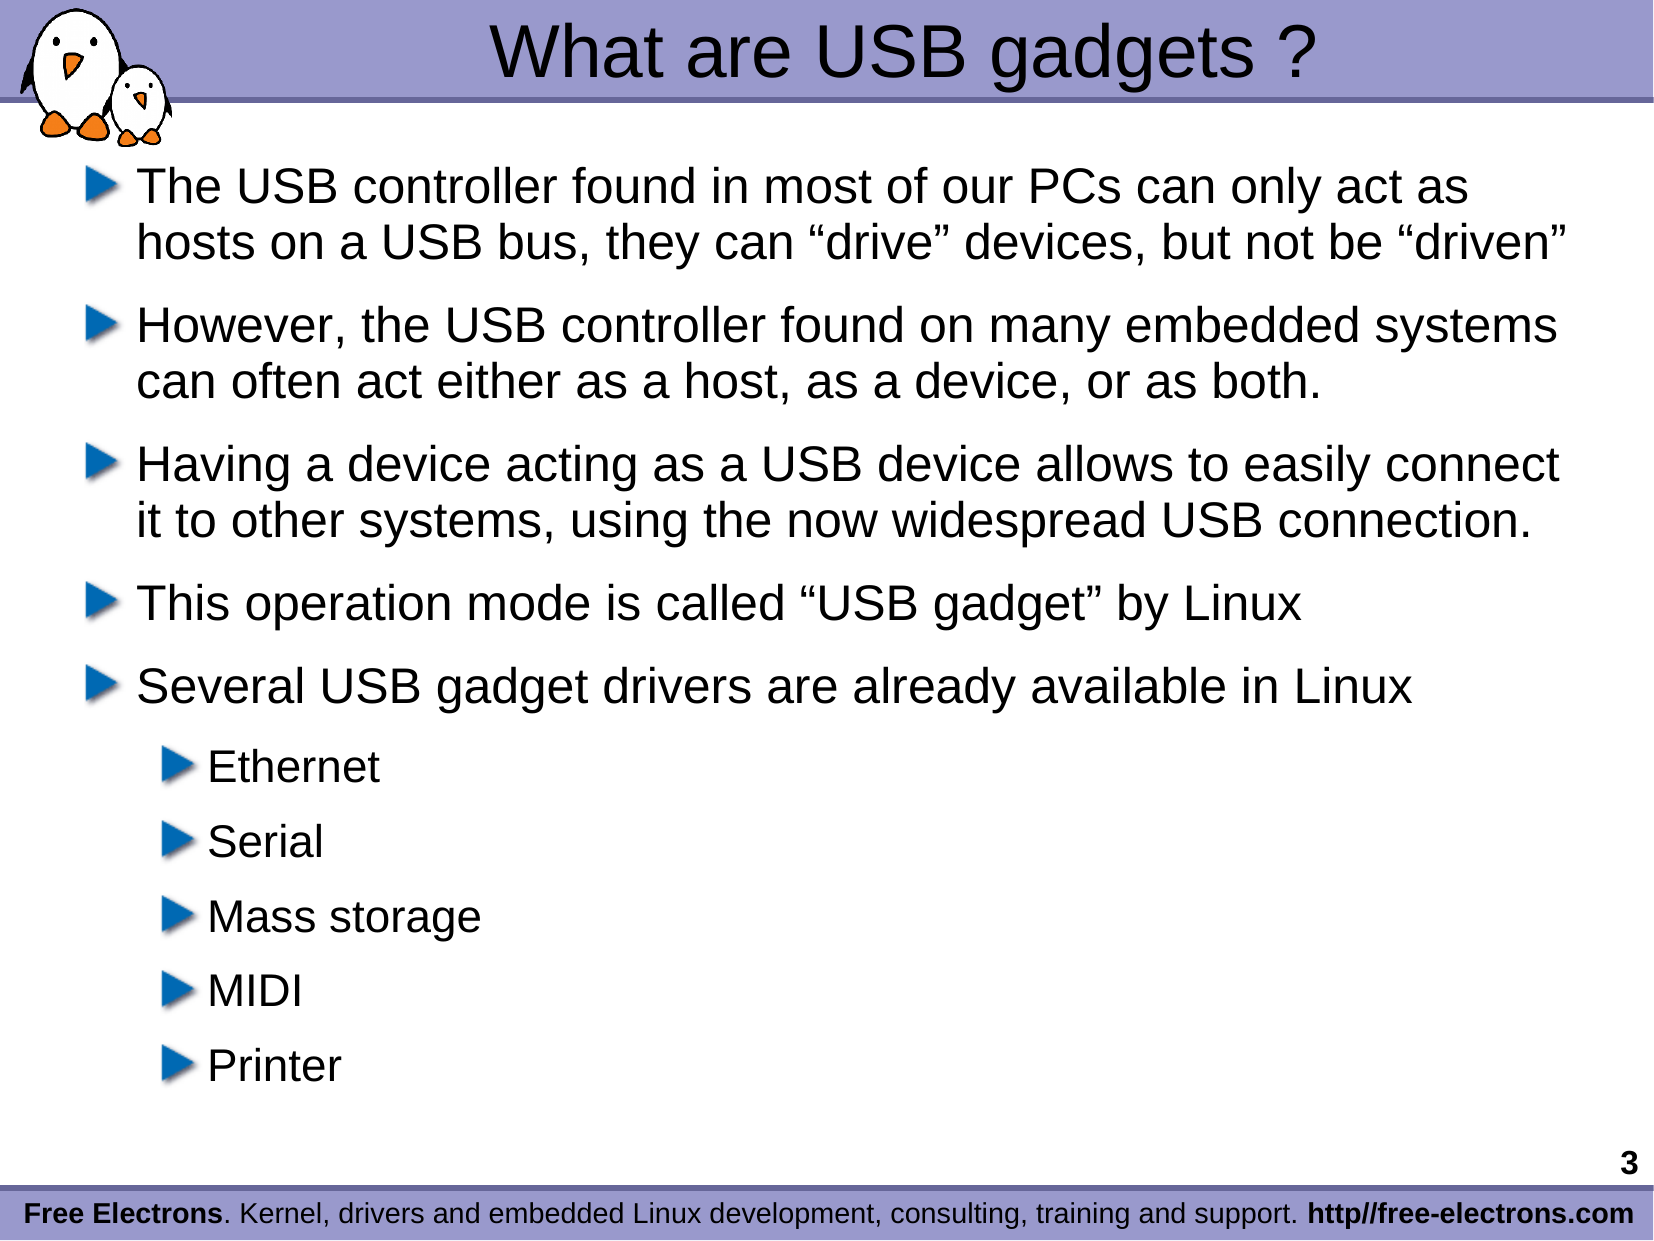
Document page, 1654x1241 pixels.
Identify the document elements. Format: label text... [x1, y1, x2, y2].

picture [20, 8, 172, 147]
list The USB controller found in most of our PCs can only act as hosts on a USB bus, they can “drive” devices, but not be “driven” However, the USB controller found on many embedded systems can often act either as a host, as a device, or as both. Having a device acting as a USB device allows to easily connect it to other systems, using the now widespread USB connection. This operation mode is called “USB gadget” by Linux Several USB gadget drivers are already available in Linux Ethernet Serial Mass storage MIDI Printer [65, 158, 1589, 1171]
title What are USB gadgets ? [178, 4, 1631, 98]
